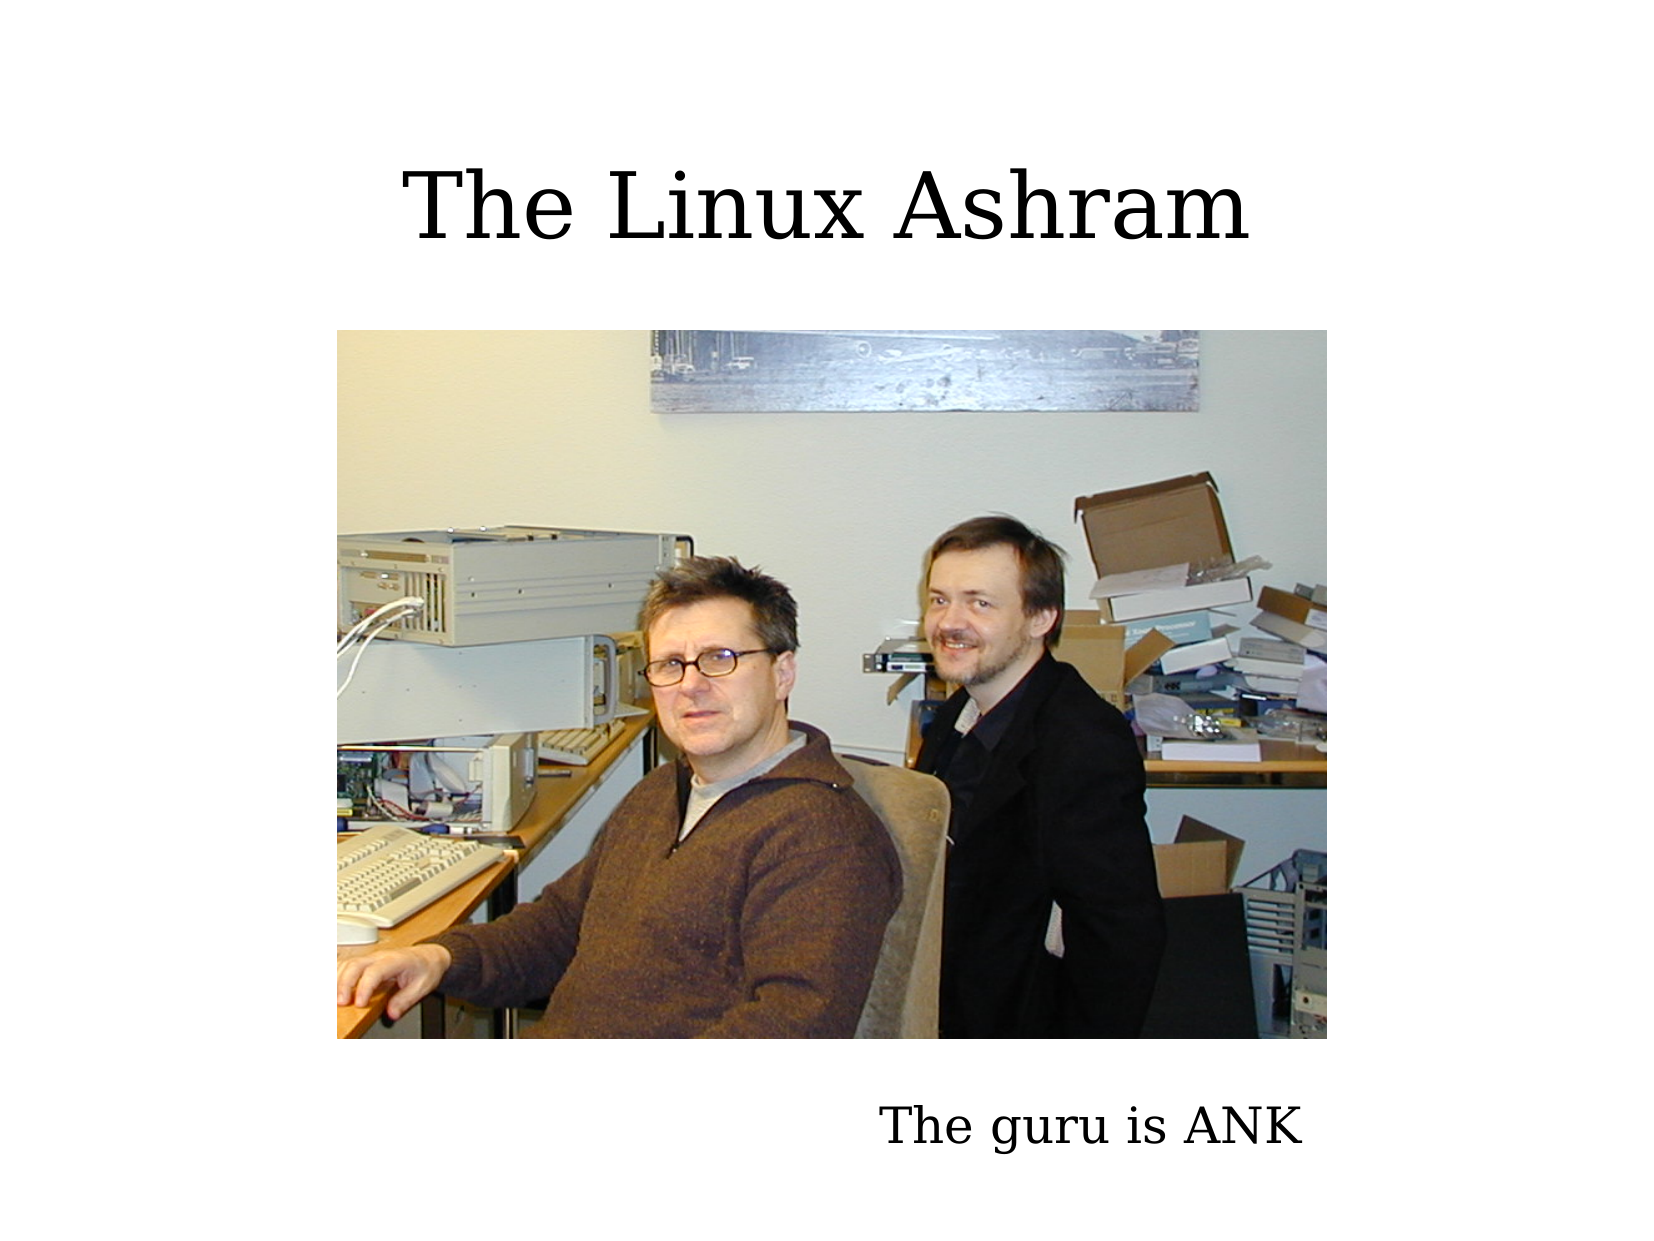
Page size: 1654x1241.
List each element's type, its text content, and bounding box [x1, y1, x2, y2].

picture [337, 330, 1327, 1039]
text_box The guru is ANK [879, 1097, 1302, 1156]
title The Linux Ashram [121, 102, 1534, 311]
